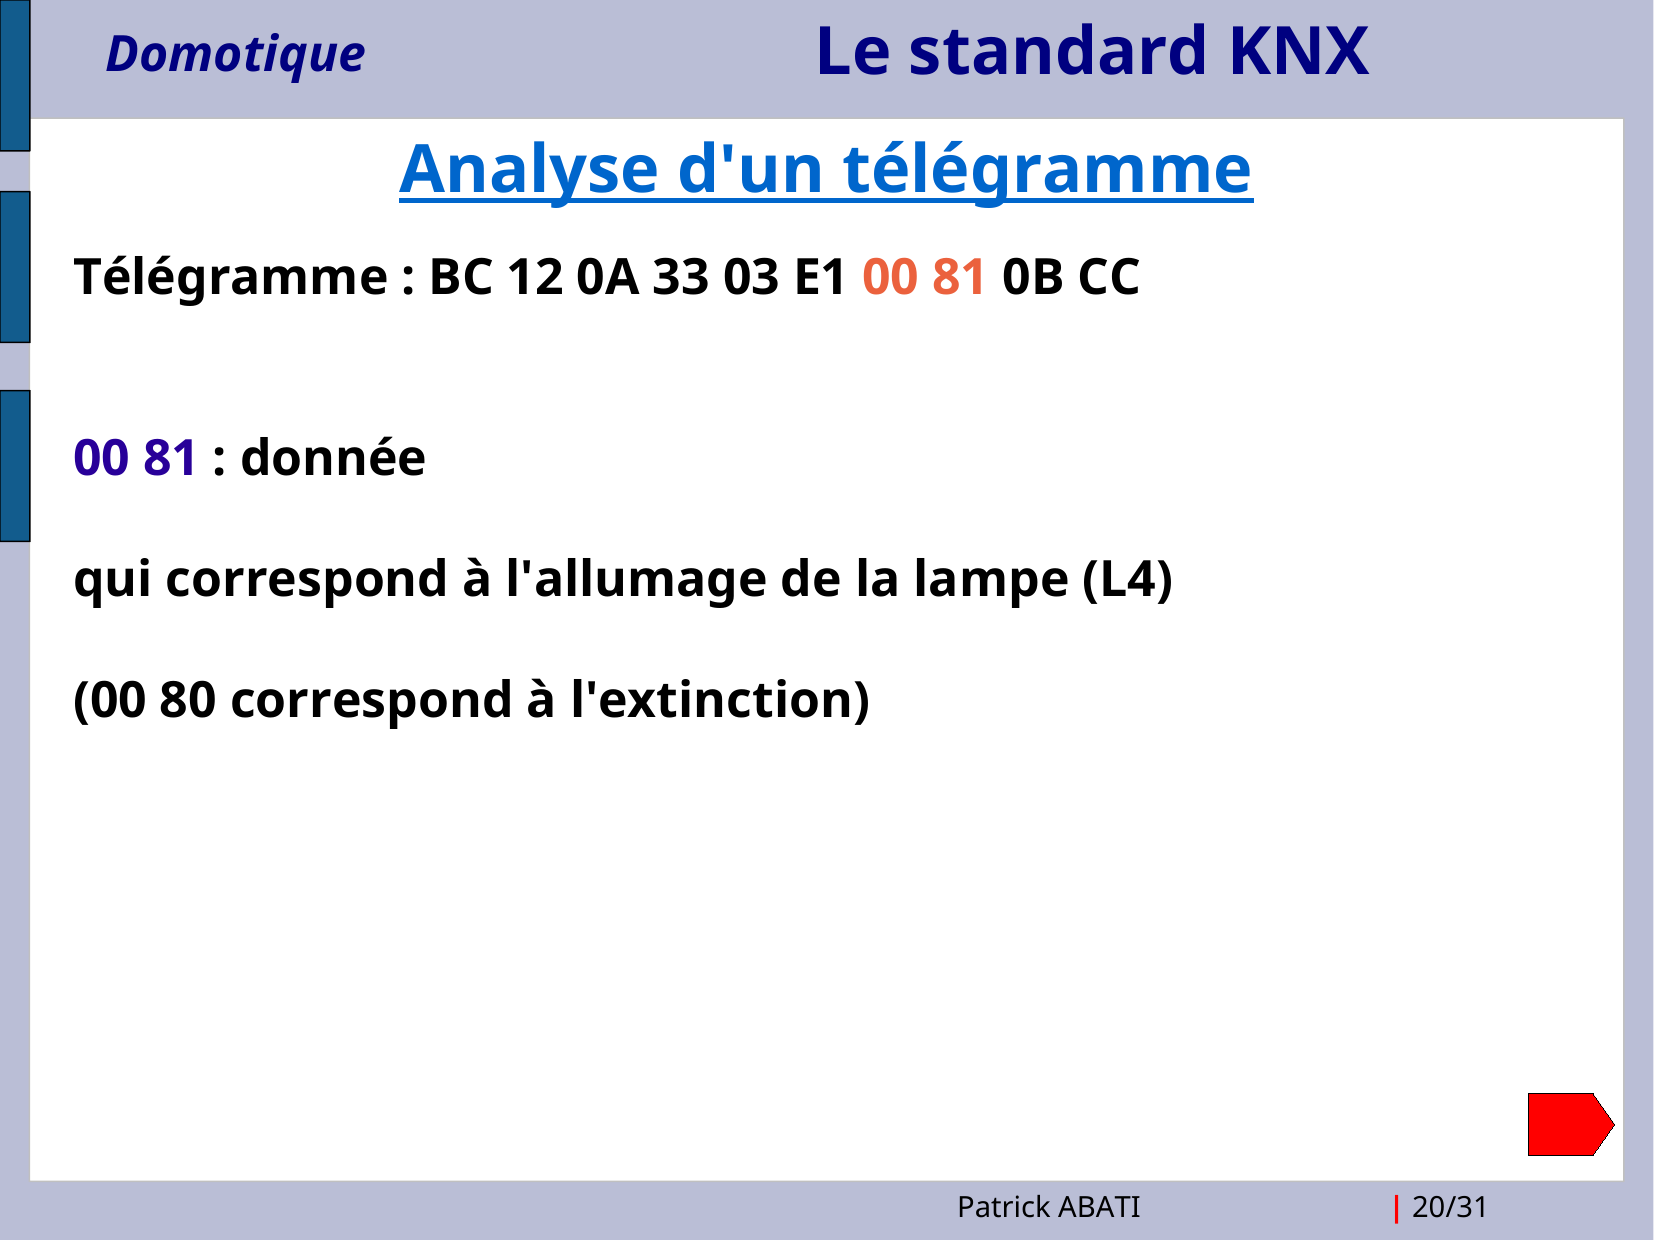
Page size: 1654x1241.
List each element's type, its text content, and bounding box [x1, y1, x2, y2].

text_box Télégramme : BC 12 0A 33 03 E1 00 81 0B CC 00 81 : donnée qui correspond à l'allumage de la lampe (L4) (00 80 correspond à l'extinction) [58, 236, 1595, 734]
text_box [1528, 1093, 1615, 1156]
text_box Analyse d'un télégramme [29, 118, 1624, 215]
